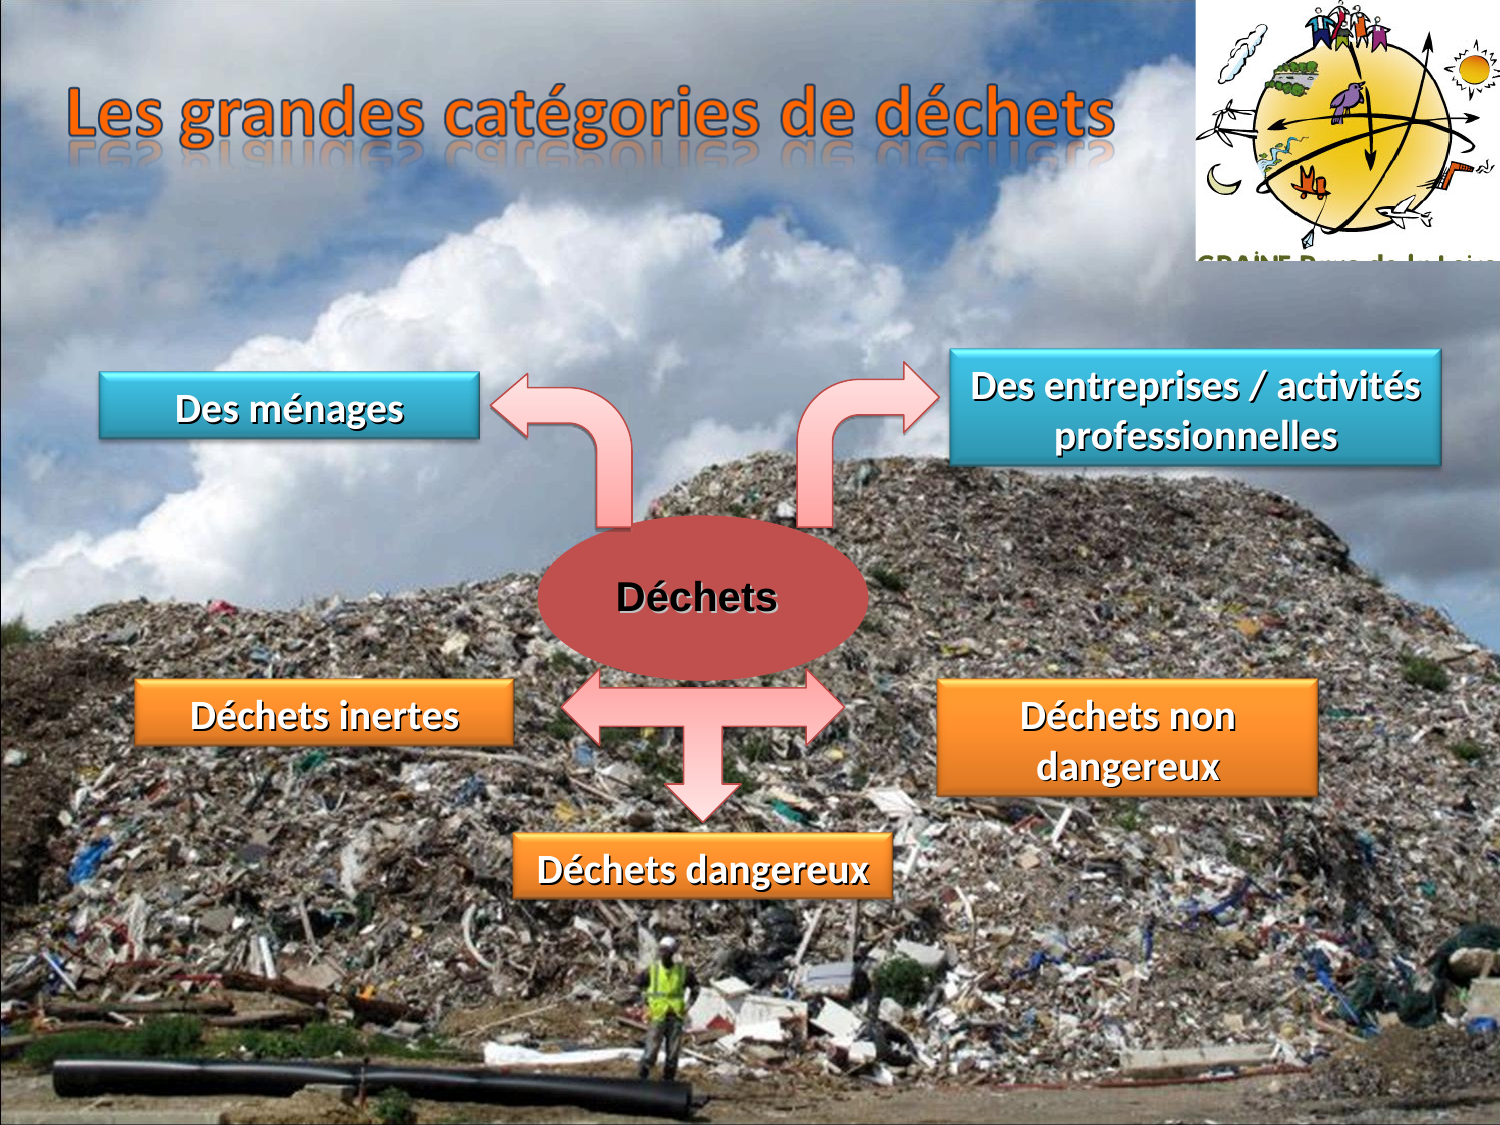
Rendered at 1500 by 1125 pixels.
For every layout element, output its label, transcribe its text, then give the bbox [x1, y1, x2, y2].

text_box [490, 373, 869, 681]
text_box Déchets inertes [135, 680, 514, 747]
text_box [561, 668, 845, 822]
text_box Des entreprises / activités professionnelles [950, 349, 1442, 466]
text_box [797, 361, 940, 528]
text_box Déchets [572, 562, 822, 628]
picture [0, 0, 1500, 1125]
text_box Déchets non dangereux [938, 680, 1317, 797]
text_box Des ménages [100, 373, 479, 439]
text_box Déchets dangereux [513, 834, 893, 900]
